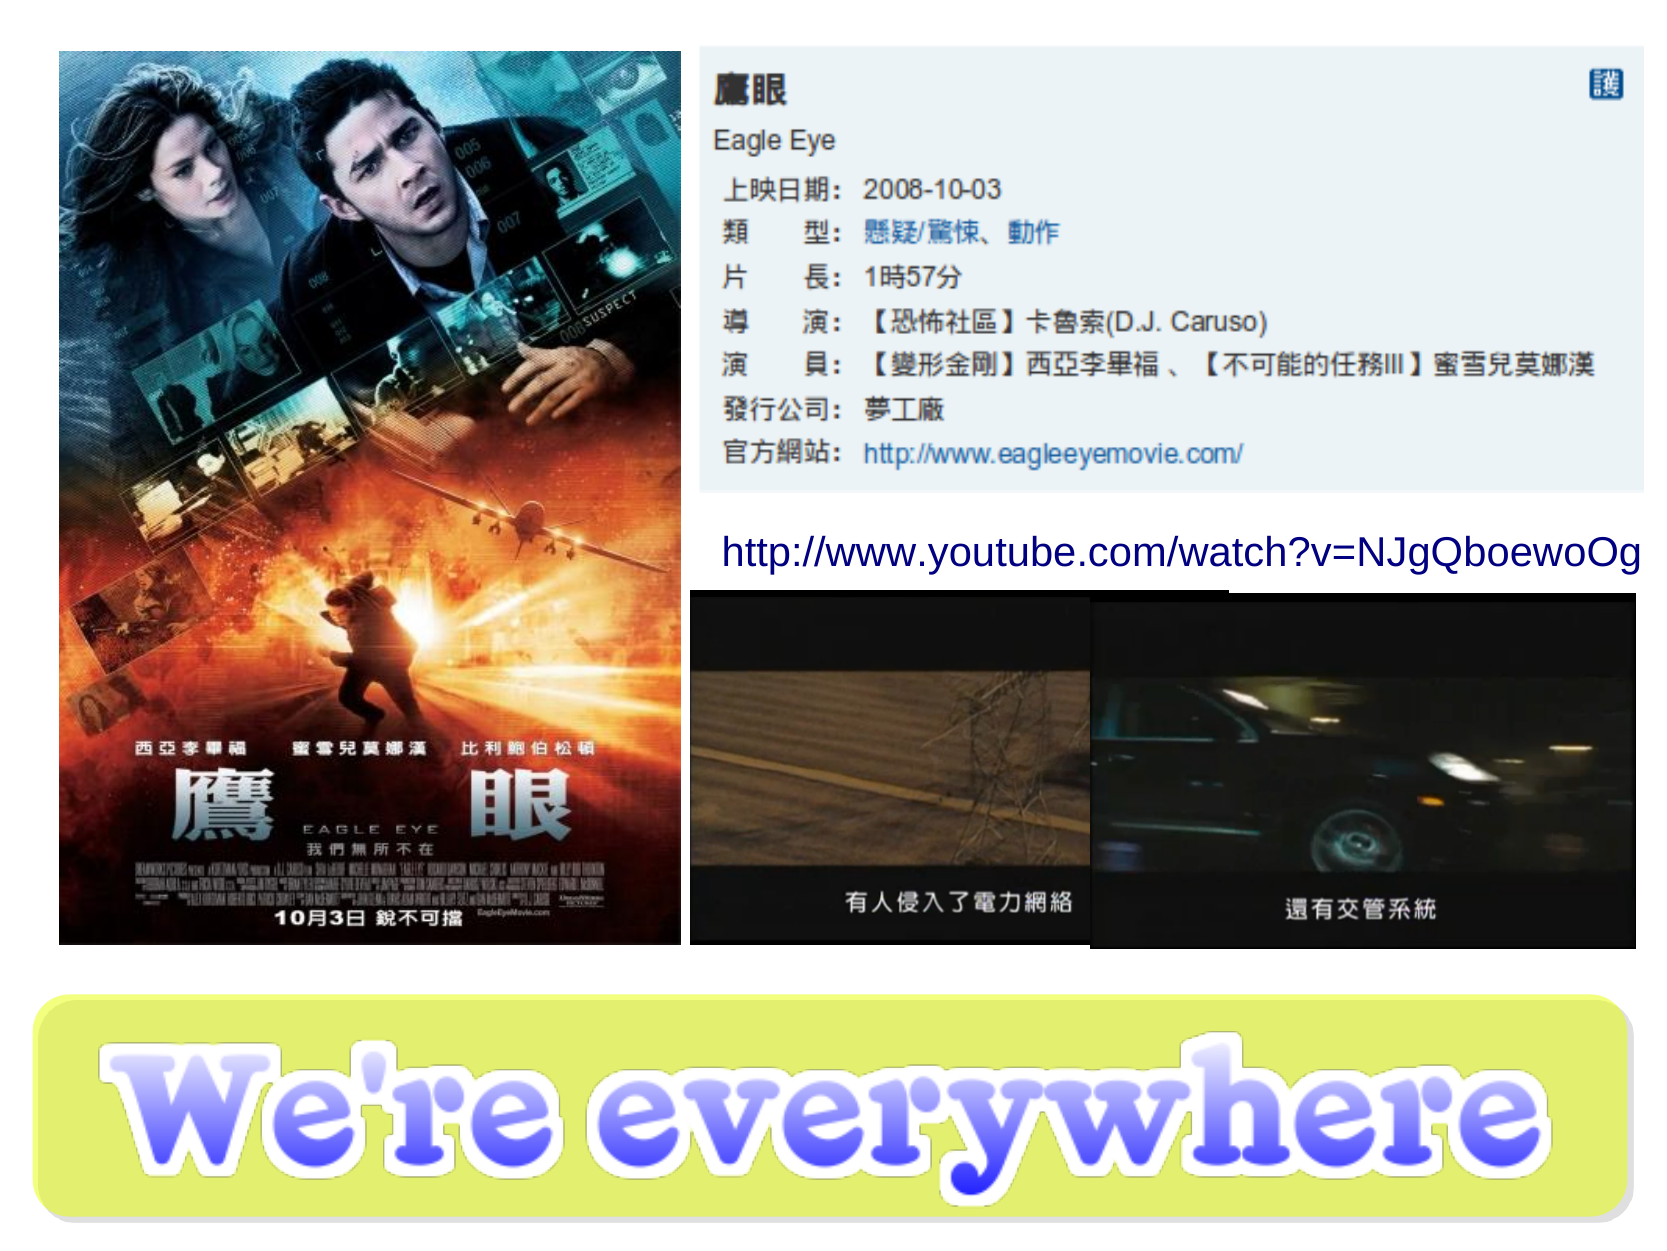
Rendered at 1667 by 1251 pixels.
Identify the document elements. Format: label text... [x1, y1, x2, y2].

picture [690, 590, 1636, 949]
text_box http://www.youtube.com/watch?v=NJgQboewoOg [706, 517, 1667, 583]
picture [59, 51, 681, 945]
picture [95, 1030, 1557, 1220]
text_box [32, 994, 1628, 1217]
picture [698, 45, 1644, 493]
